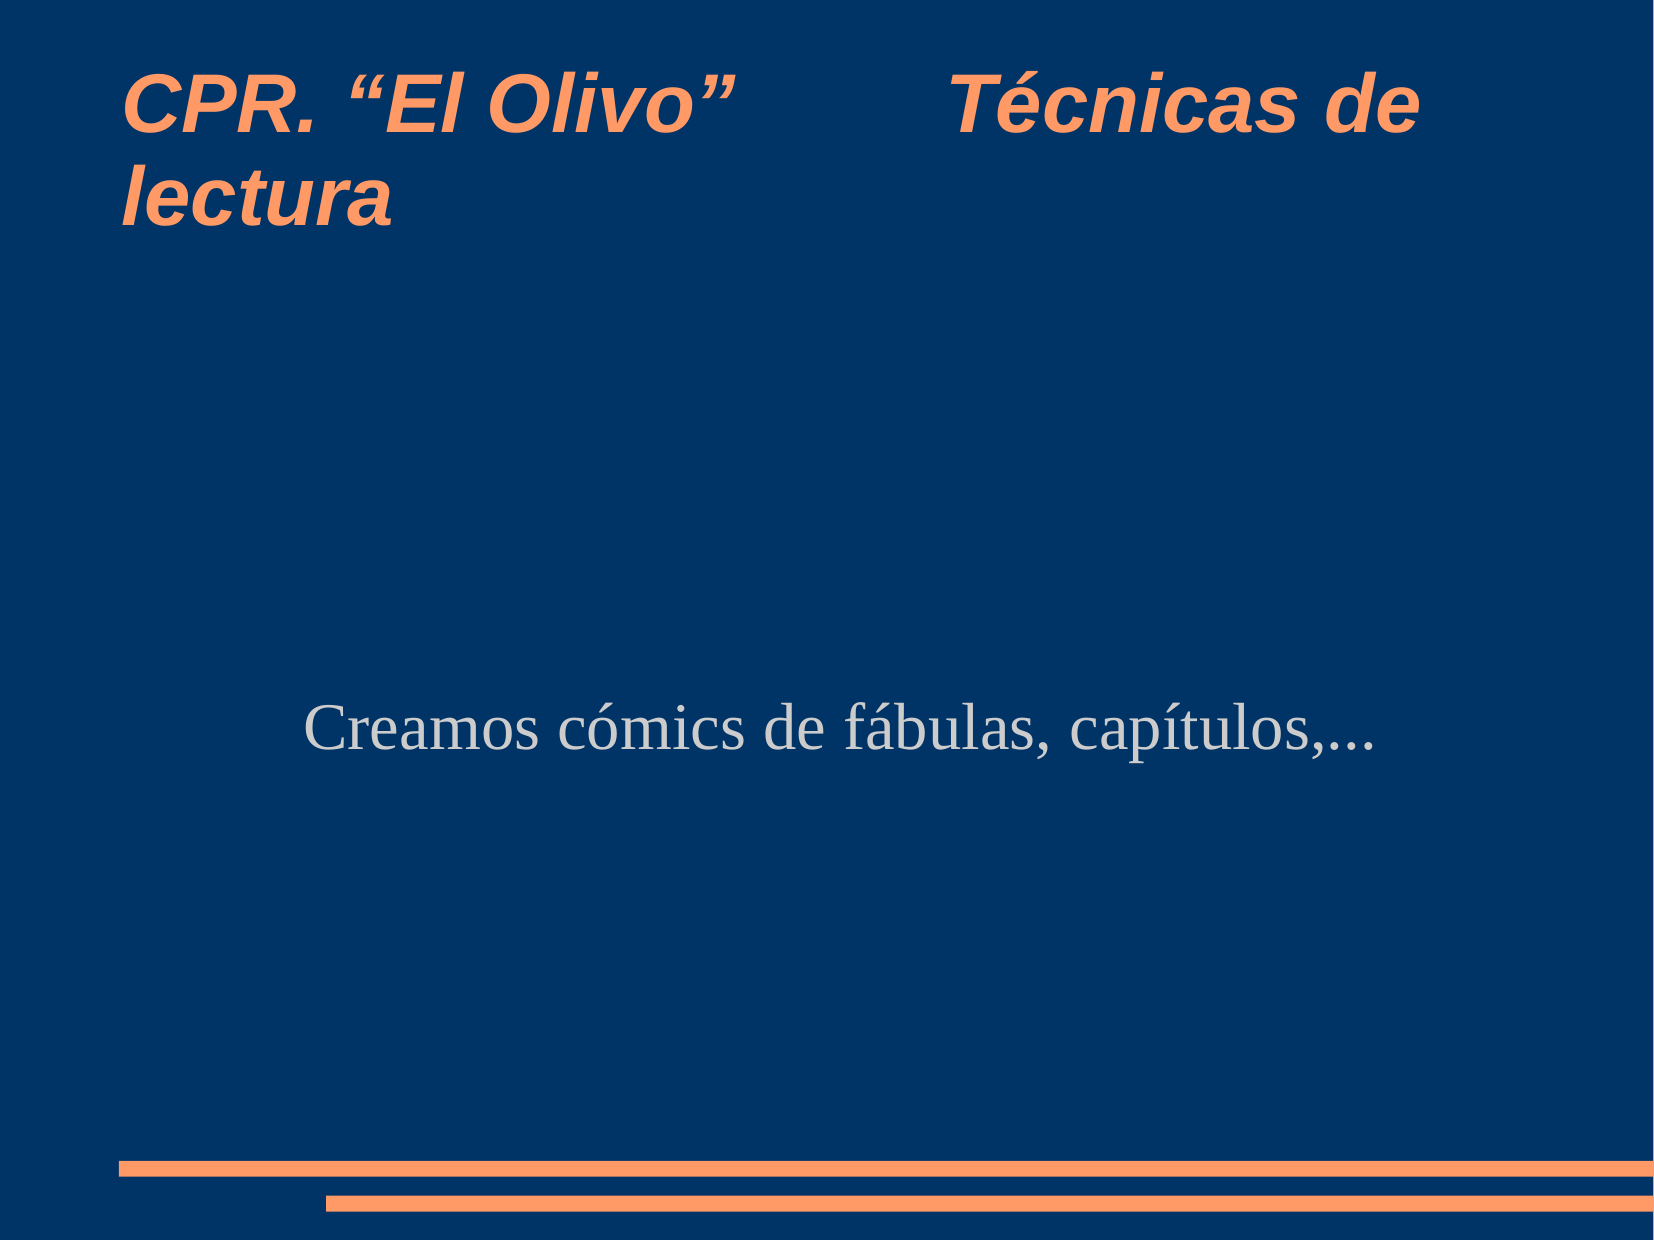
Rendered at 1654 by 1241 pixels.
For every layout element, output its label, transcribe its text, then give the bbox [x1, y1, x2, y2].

subtitle Creamos cómics de fábulas, capítulos,... [121, 322, 1561, 1132]
title CPR. “El Olivo” Técnicas de lectura [121, 46, 1534, 254]
